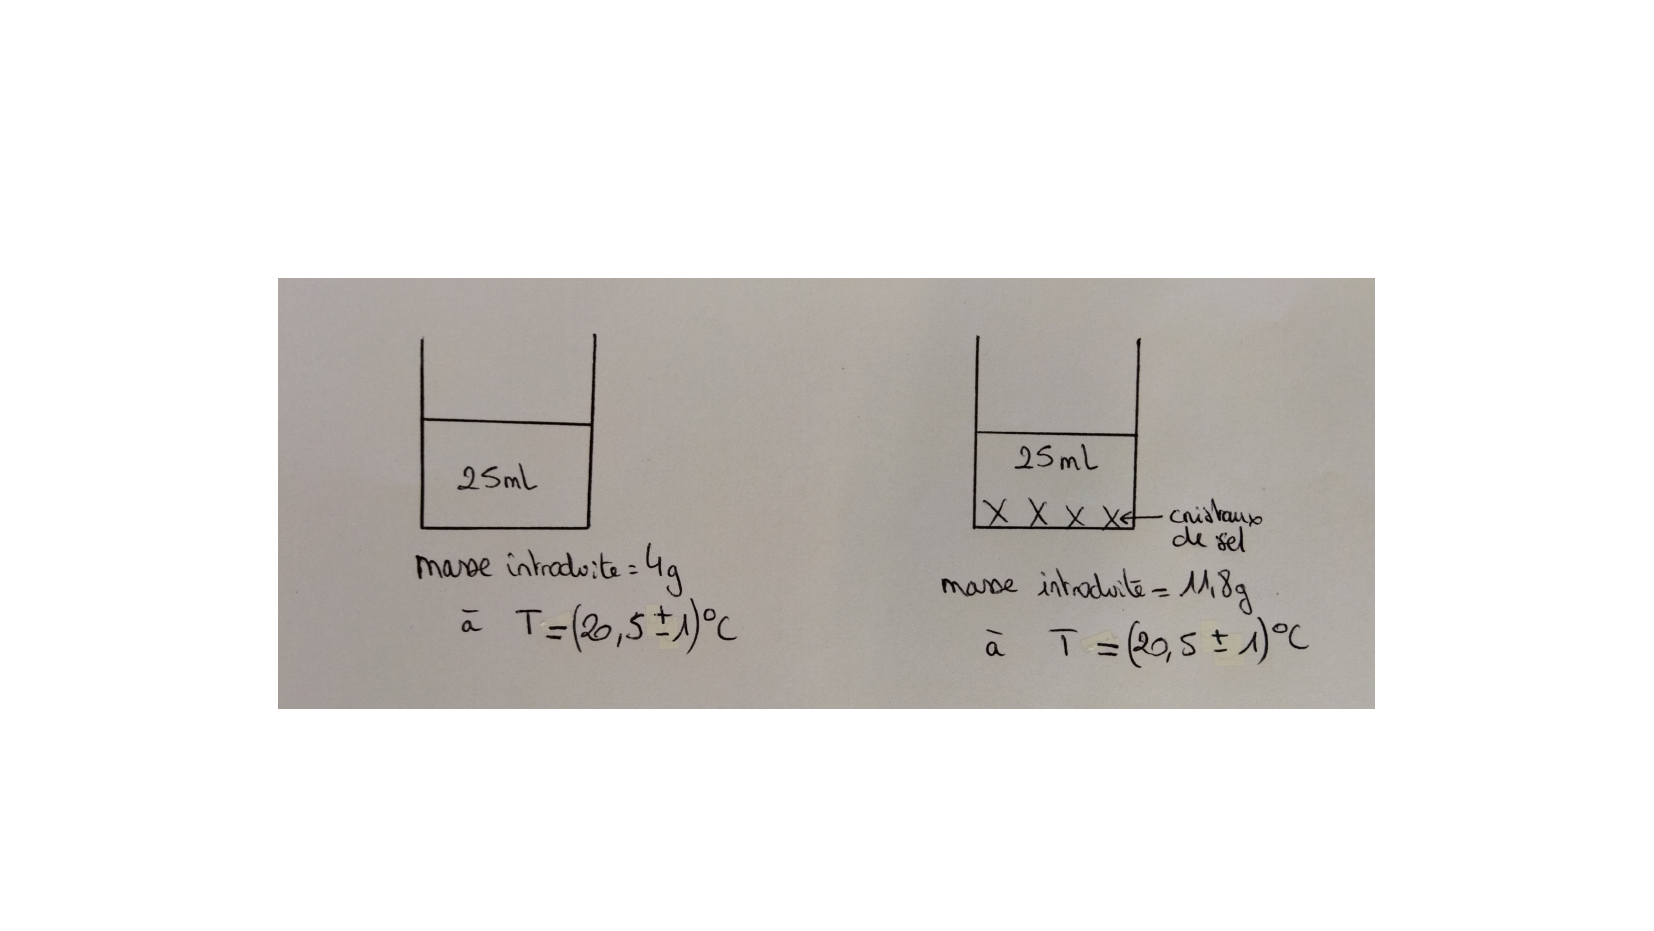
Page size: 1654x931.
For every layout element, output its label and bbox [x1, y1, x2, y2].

picture [278, 278, 1375, 709]
